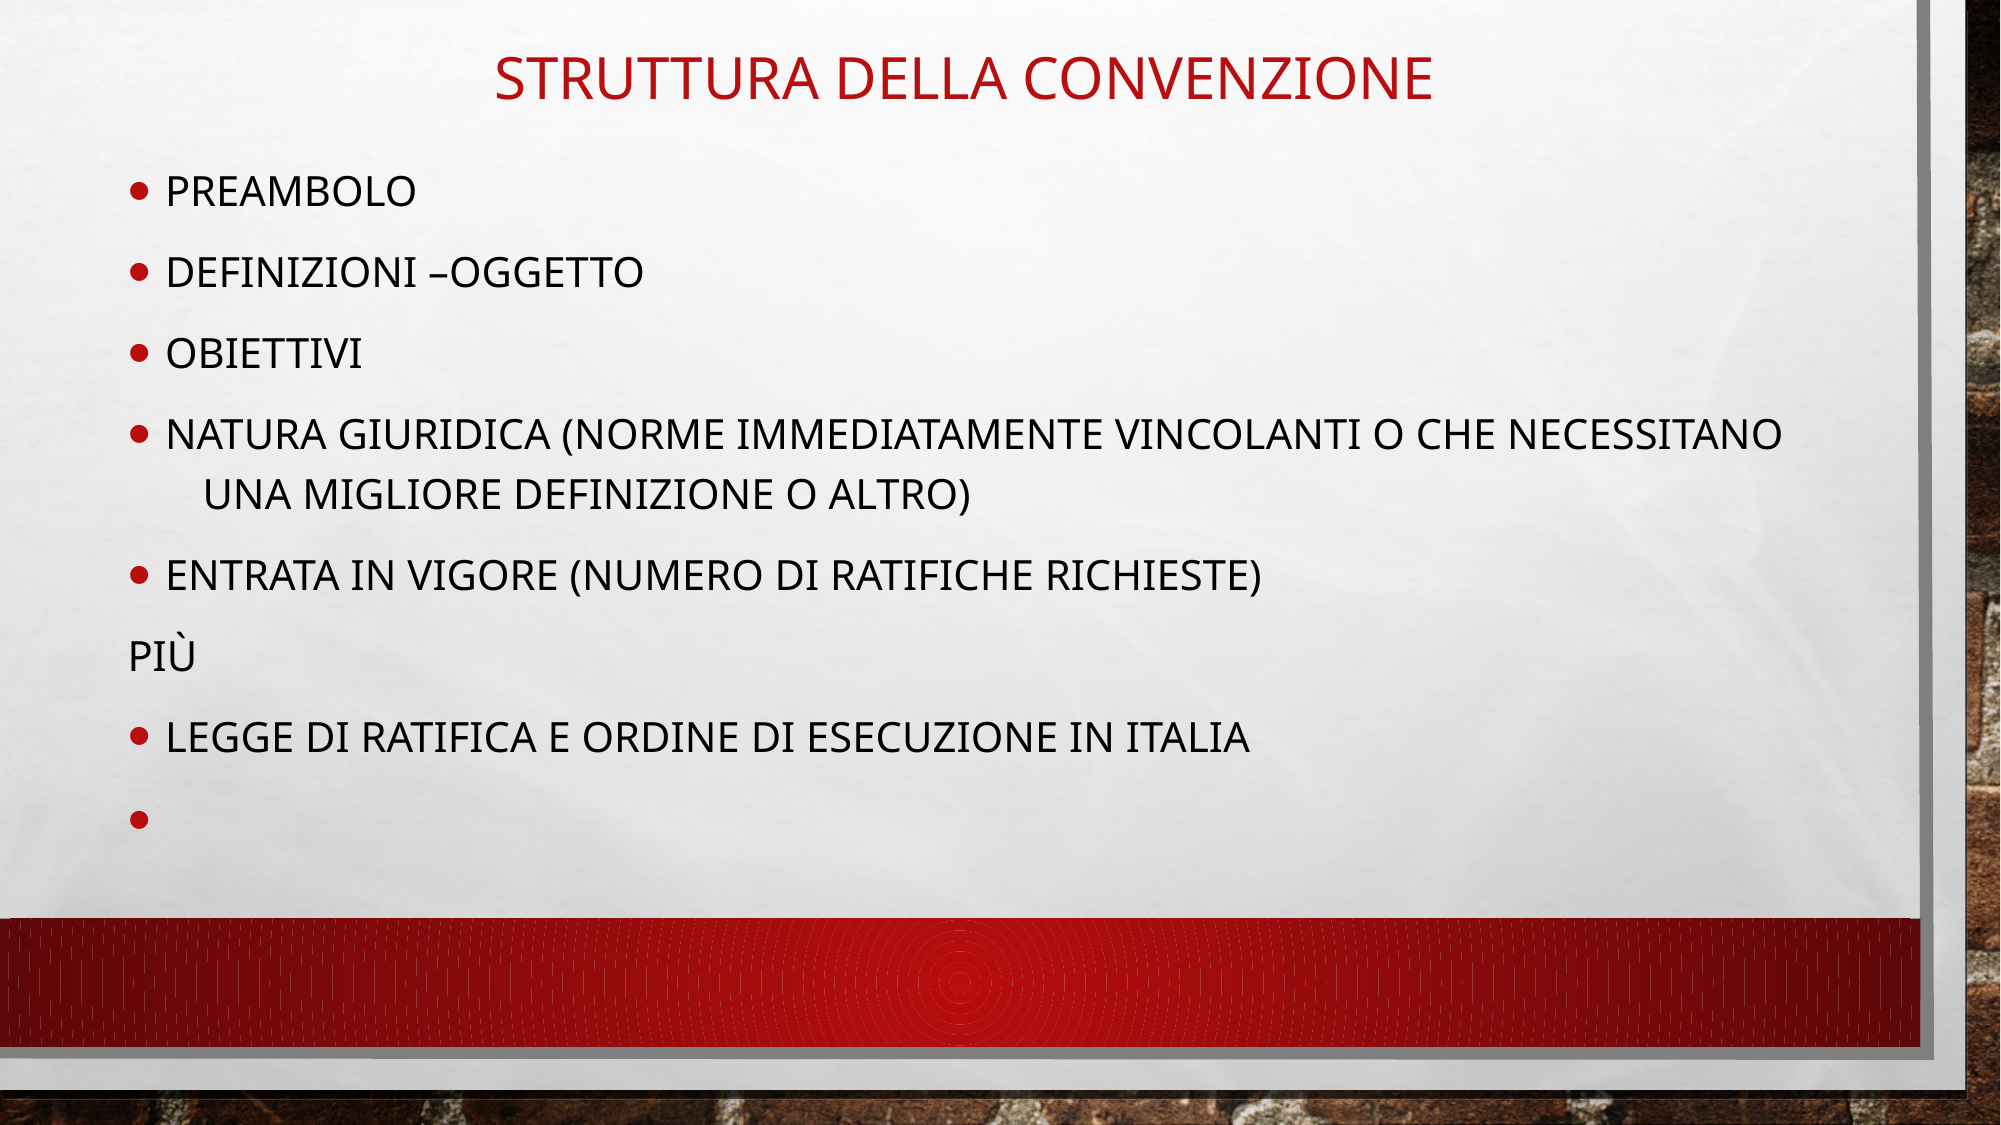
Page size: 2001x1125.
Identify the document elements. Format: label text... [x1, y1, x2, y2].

title Struttura della convenzione [112, 32, 1819, 130]
list Preambolo Definizioni –oggetto Obiettivi Natura giuridica (norme immediatamente vincolanti o che necessitano una migliore definizione o altro) Entrata in vigore (numero di ratifiche richieste) Più Legge di ratifica e ordine di esecuzione in Italia [112, 129, 1818, 882]
